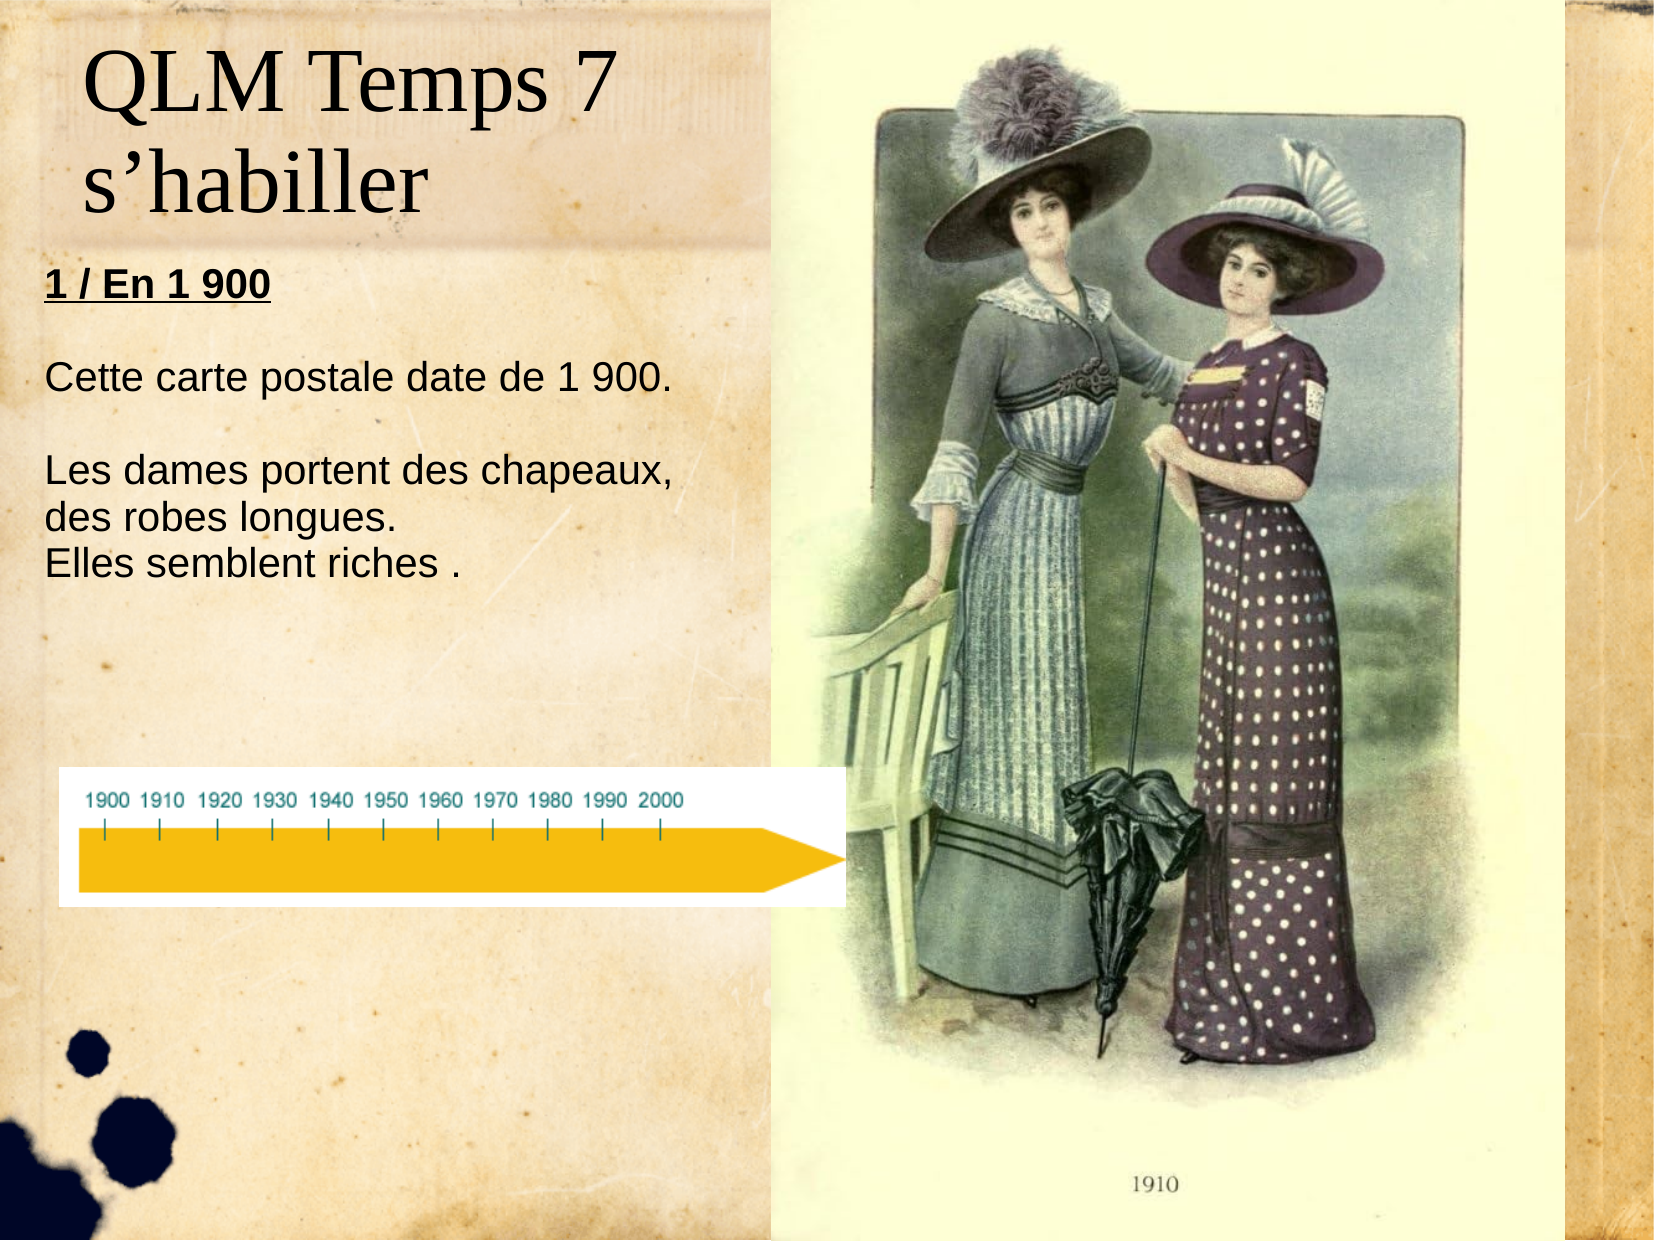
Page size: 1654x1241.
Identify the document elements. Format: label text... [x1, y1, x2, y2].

title QLM Temps 7 s’habiller [82, 29, 771, 233]
text_box 1 / En 1 900 Cette carte postale date de 1 900. Les dames portent des chapeaux, des robes longues. Elles semblent riches . [29, 253, 739, 1152]
picture [0, 0, 1654, 1241]
